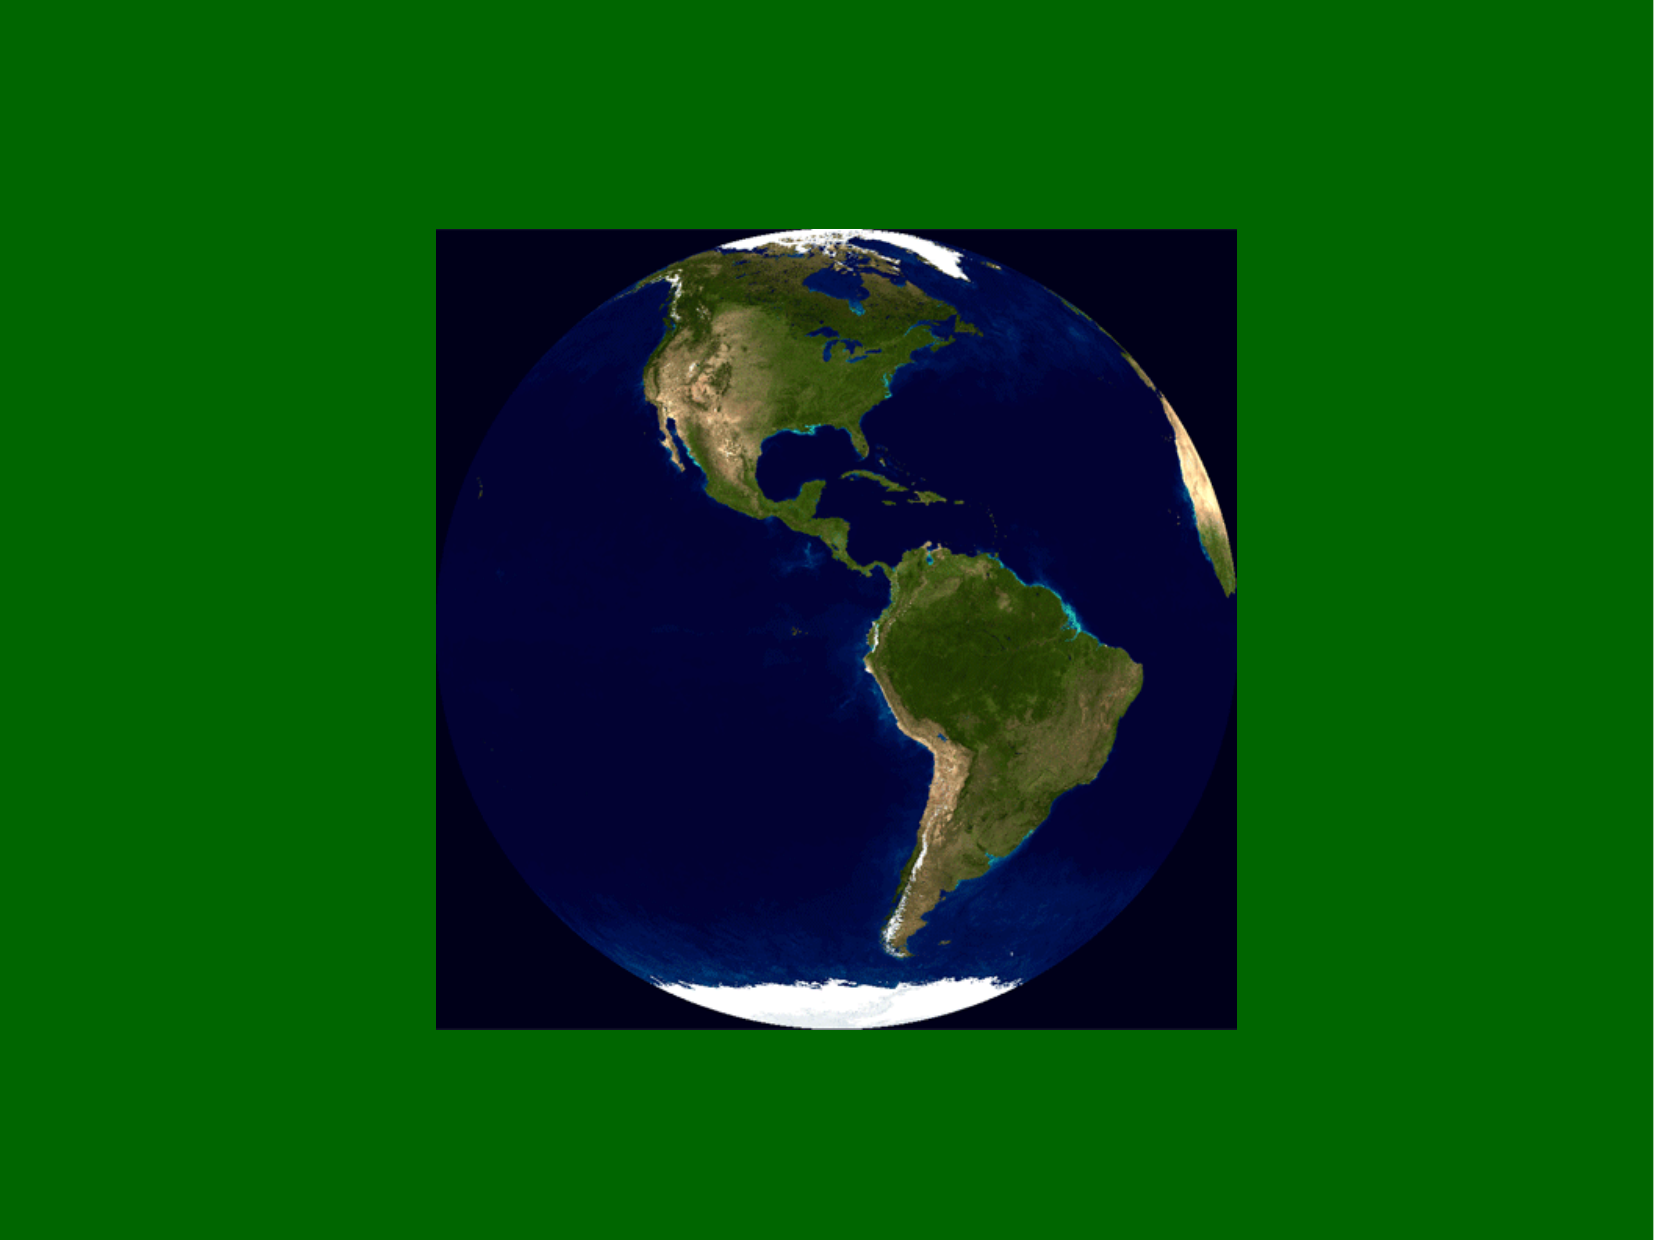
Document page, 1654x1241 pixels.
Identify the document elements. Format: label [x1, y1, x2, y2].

picture [436, 229, 1237, 1030]
